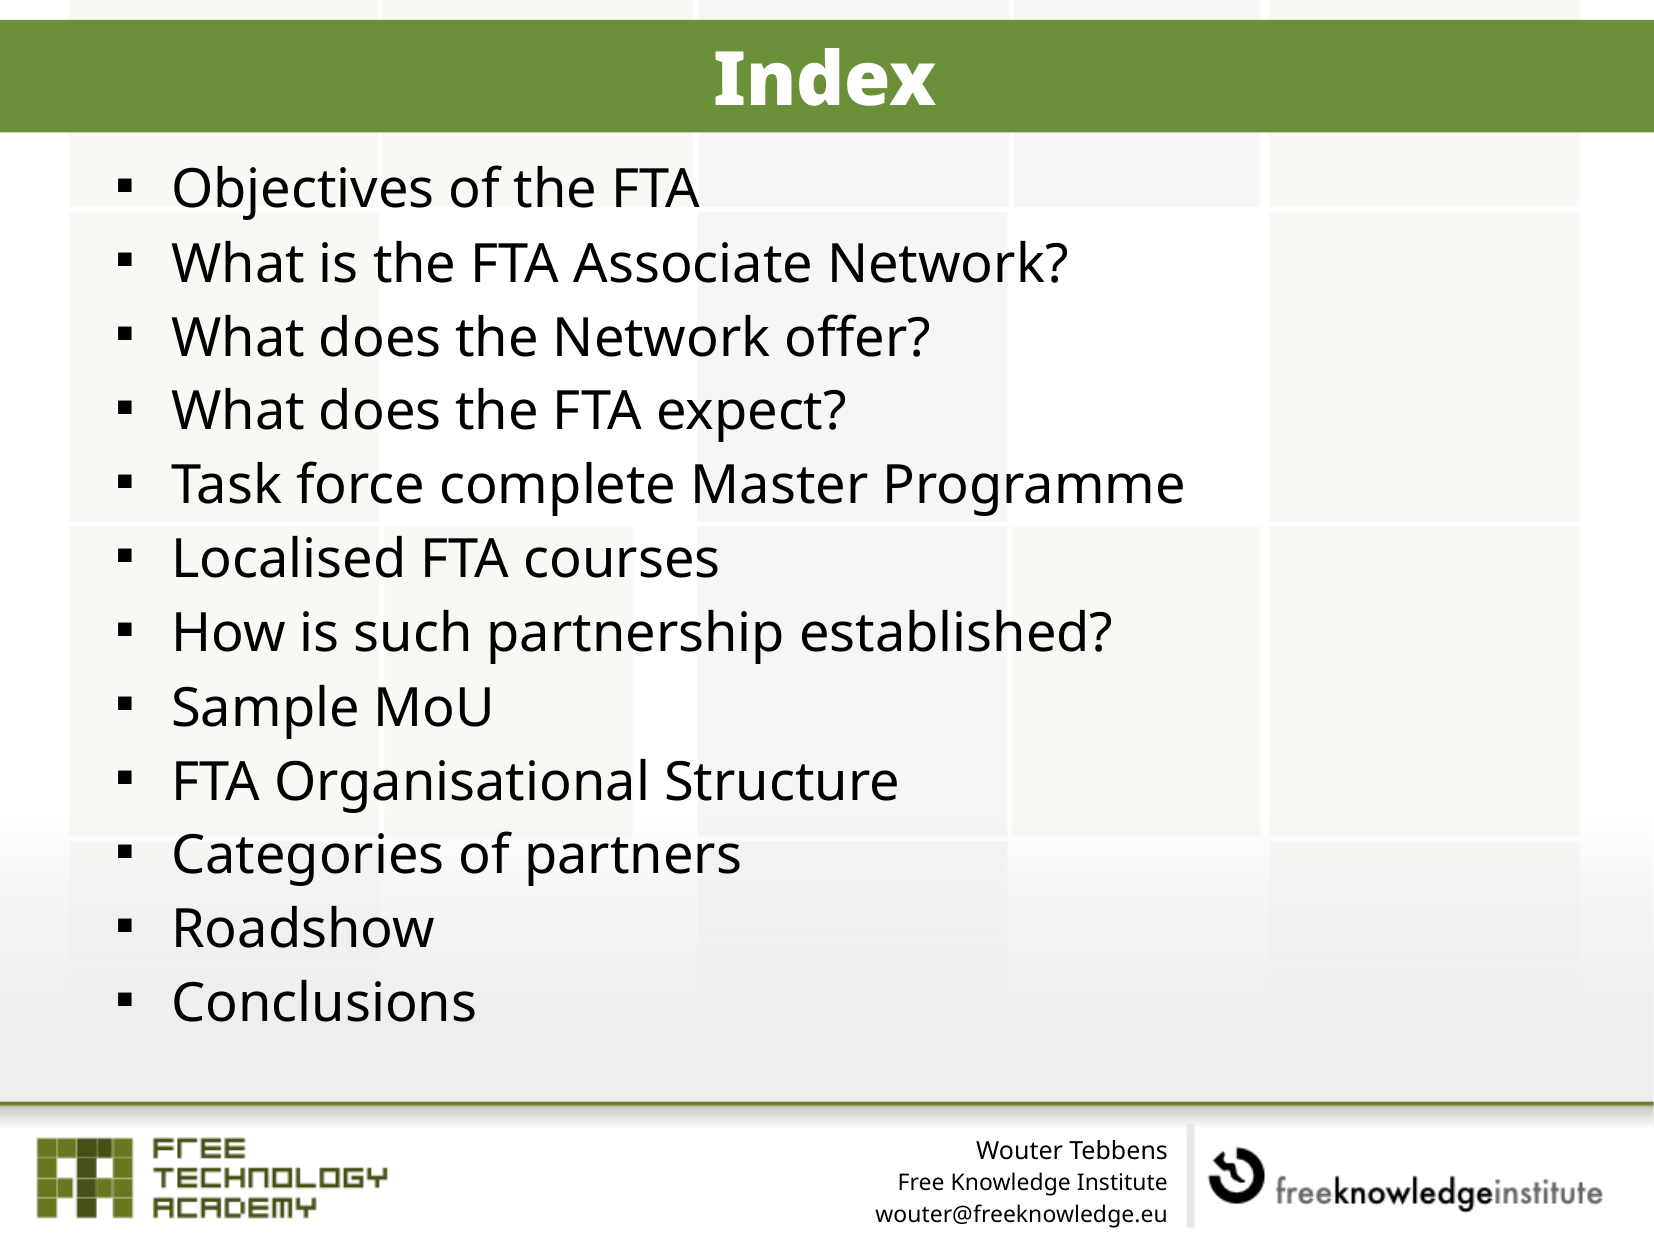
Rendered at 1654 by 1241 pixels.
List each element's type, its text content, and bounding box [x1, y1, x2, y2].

title Index [37, 29, 1613, 122]
picture [0, 133, 1654, 1241]
list Objectives of the FTA What is the FTA Associate Network? What does the Network offer? What does the FTA expect? Task force complete Master Programme Localised FTA courses How is such partnership established? Sample MoU FTA Organisational Structure Categories of partners Roadshow Conclusions [82, 150, 1571, 1088]
picture [0, 0, 1654, 19]
